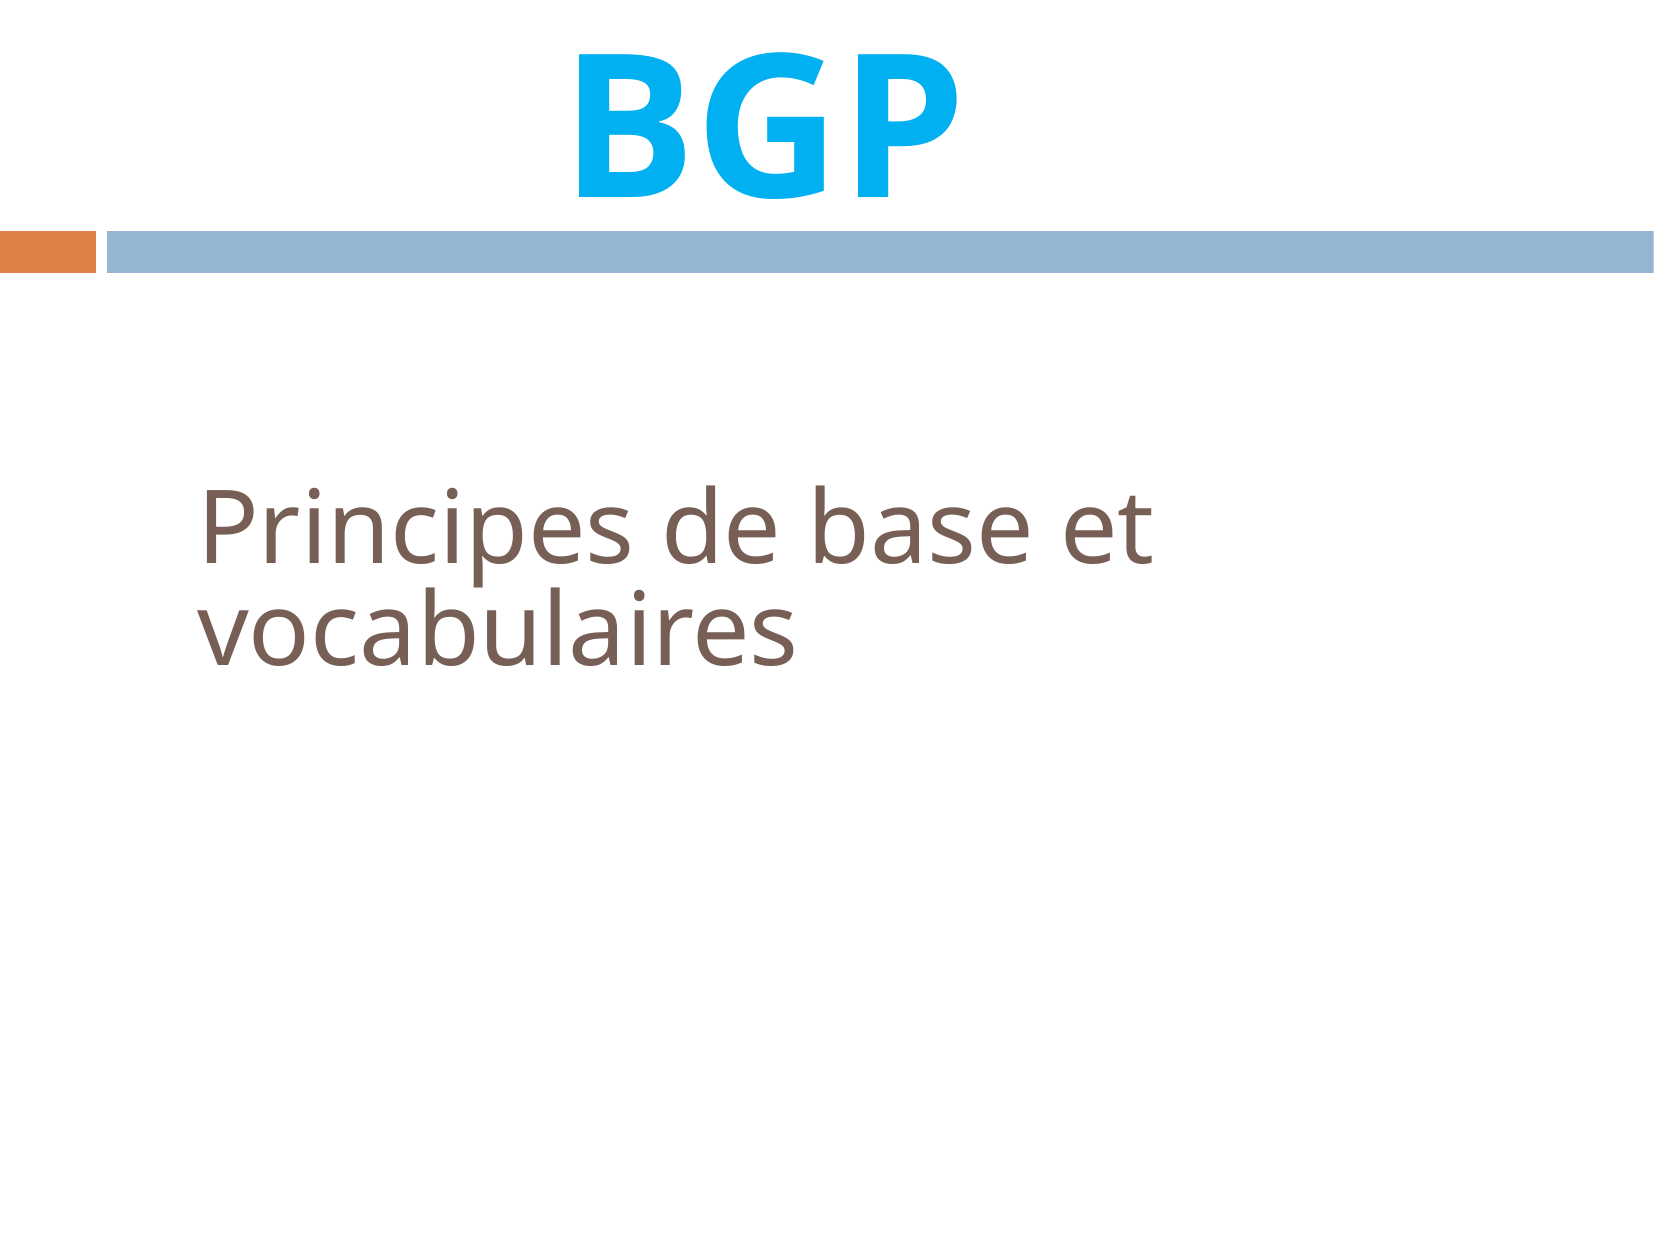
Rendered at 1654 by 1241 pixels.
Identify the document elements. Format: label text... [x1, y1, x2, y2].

text_box BGP [123, 41, 1530, 249]
title Principes de base et vocabulaires [183, 475, 1590, 683]
